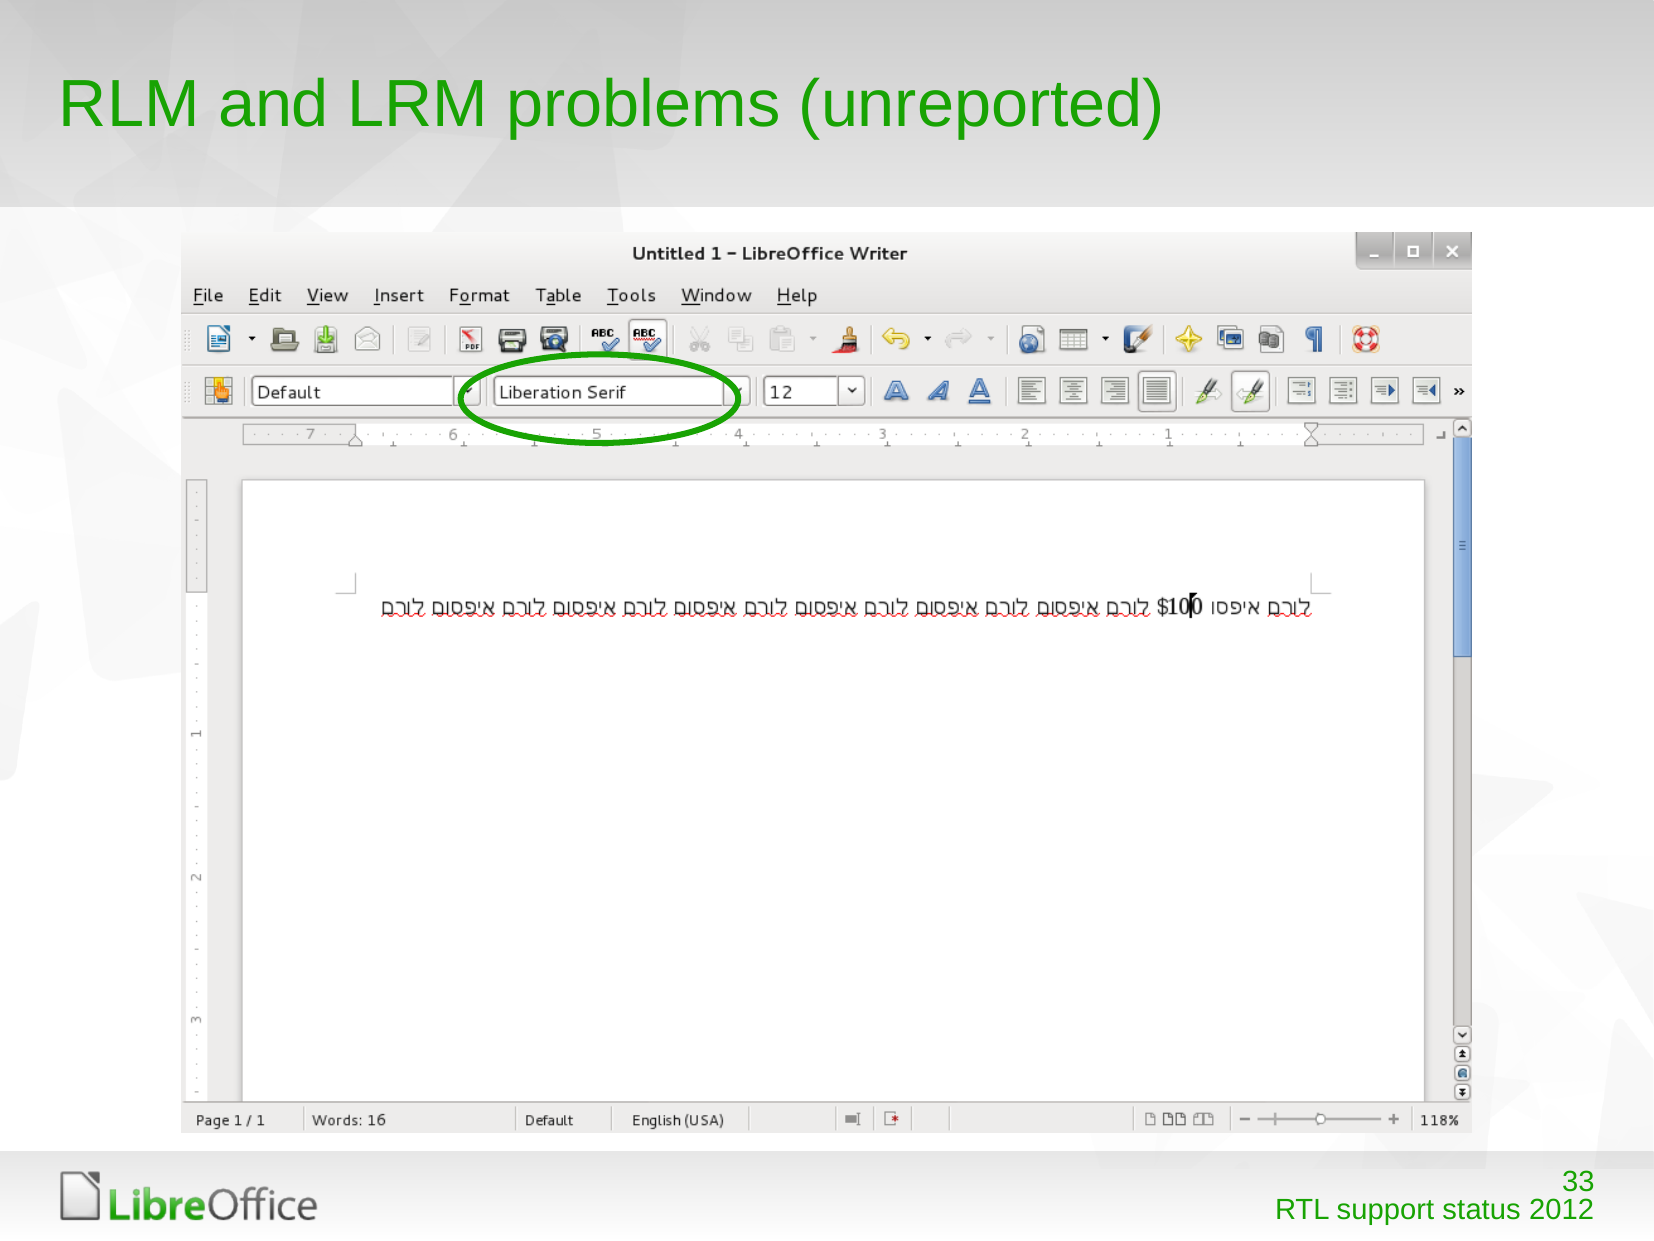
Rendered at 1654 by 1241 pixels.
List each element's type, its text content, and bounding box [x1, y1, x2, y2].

picture [41, 1152, 337, 1240]
title RLM and LRM problems (unreported) [59, 29, 1595, 178]
picture [0, 0, 1654, 1169]
